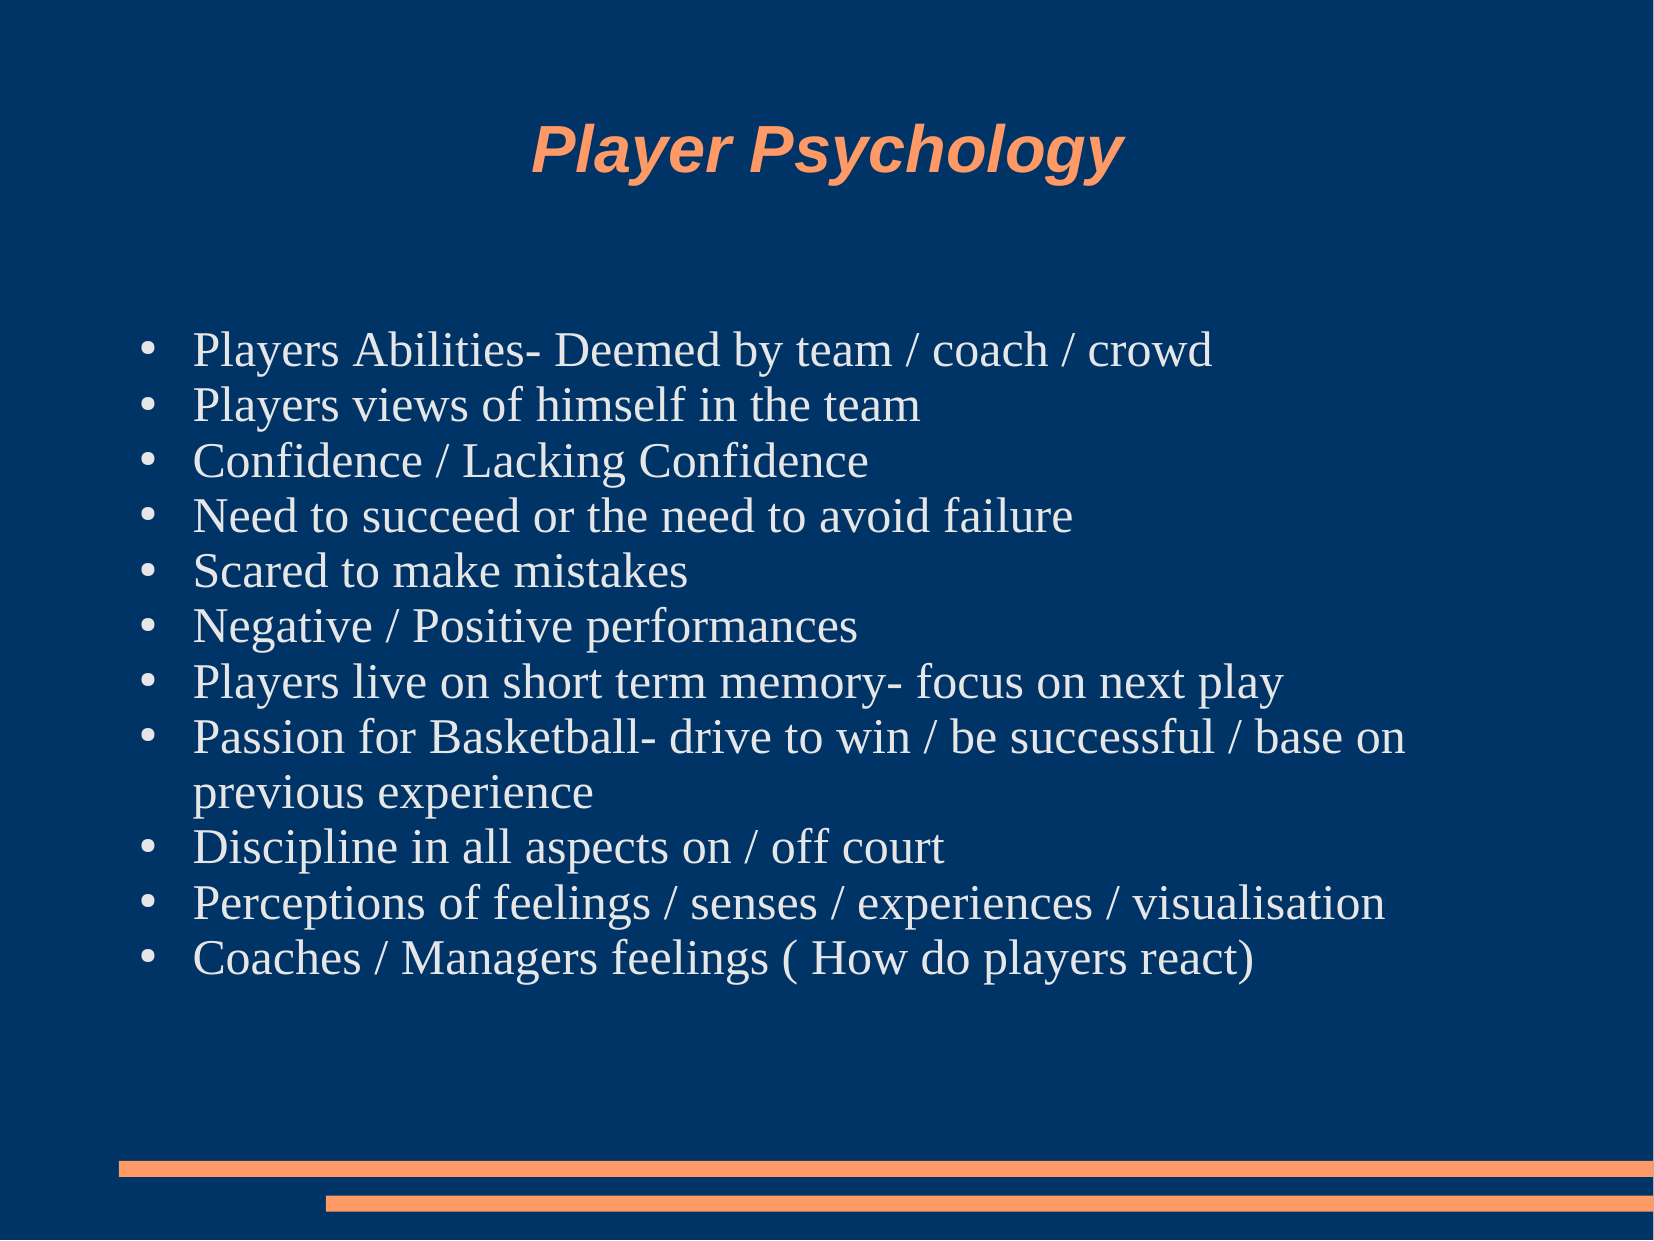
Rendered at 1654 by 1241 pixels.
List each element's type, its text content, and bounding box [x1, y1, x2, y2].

list Players Abilities- Deemed by team / coach / crowd Players views of himself in the team Confidence / Lacking Confidence Need to succeed or the need to avoid failure Scared to make mistakes Negative / Positive performances Players live on short term memory- focus on next play Passion for Basketball- drive to win / be successful / base on previous experience Discipline in all aspects on / off court Perceptions of feelings / senses / experiences / visualisation Coaches / Managers feelings ( How do players react) [121, 322, 1561, 1132]
title Player Psychology [121, 46, 1534, 254]
